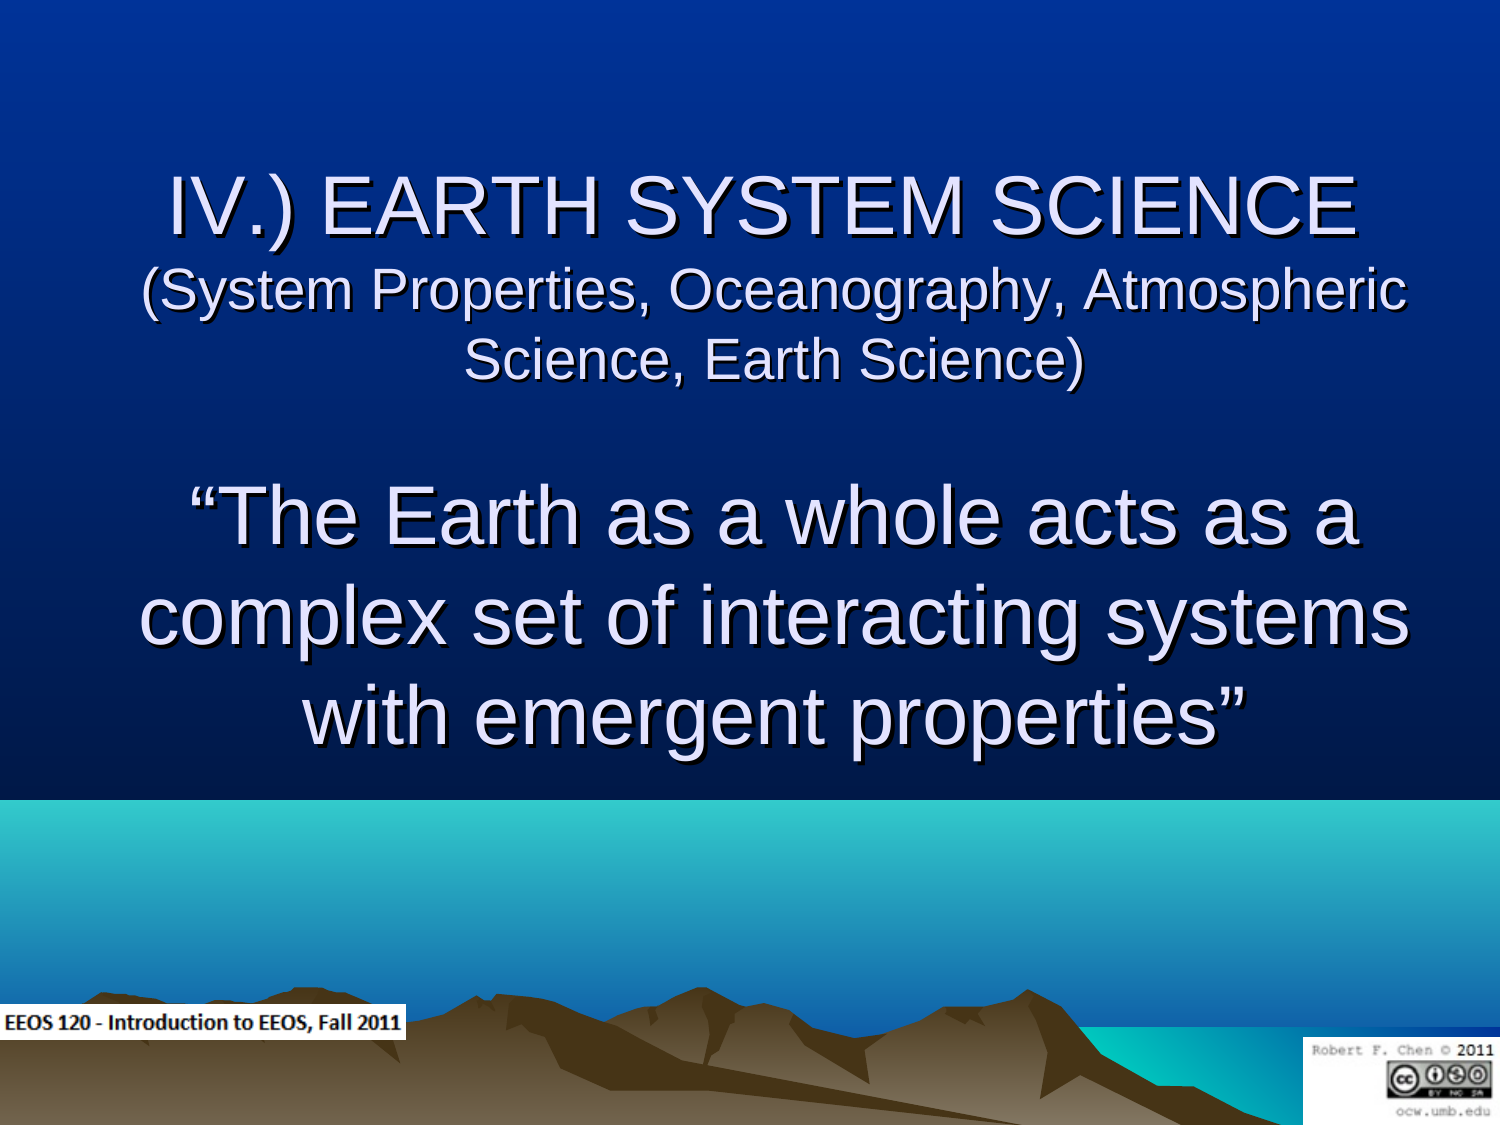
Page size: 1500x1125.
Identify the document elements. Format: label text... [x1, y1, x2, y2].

title IV.) EARTH SYSTEM SCIENCE (System Properties, Oceanography, Atmospheric Science, Earth Science) “The Earth as a whole acts as a complex set of interacting systems with emergent properties” [99, 143, 1450, 769]
picture [0, 1004, 406, 1040]
picture [1302, 1037, 1500, 1125]
